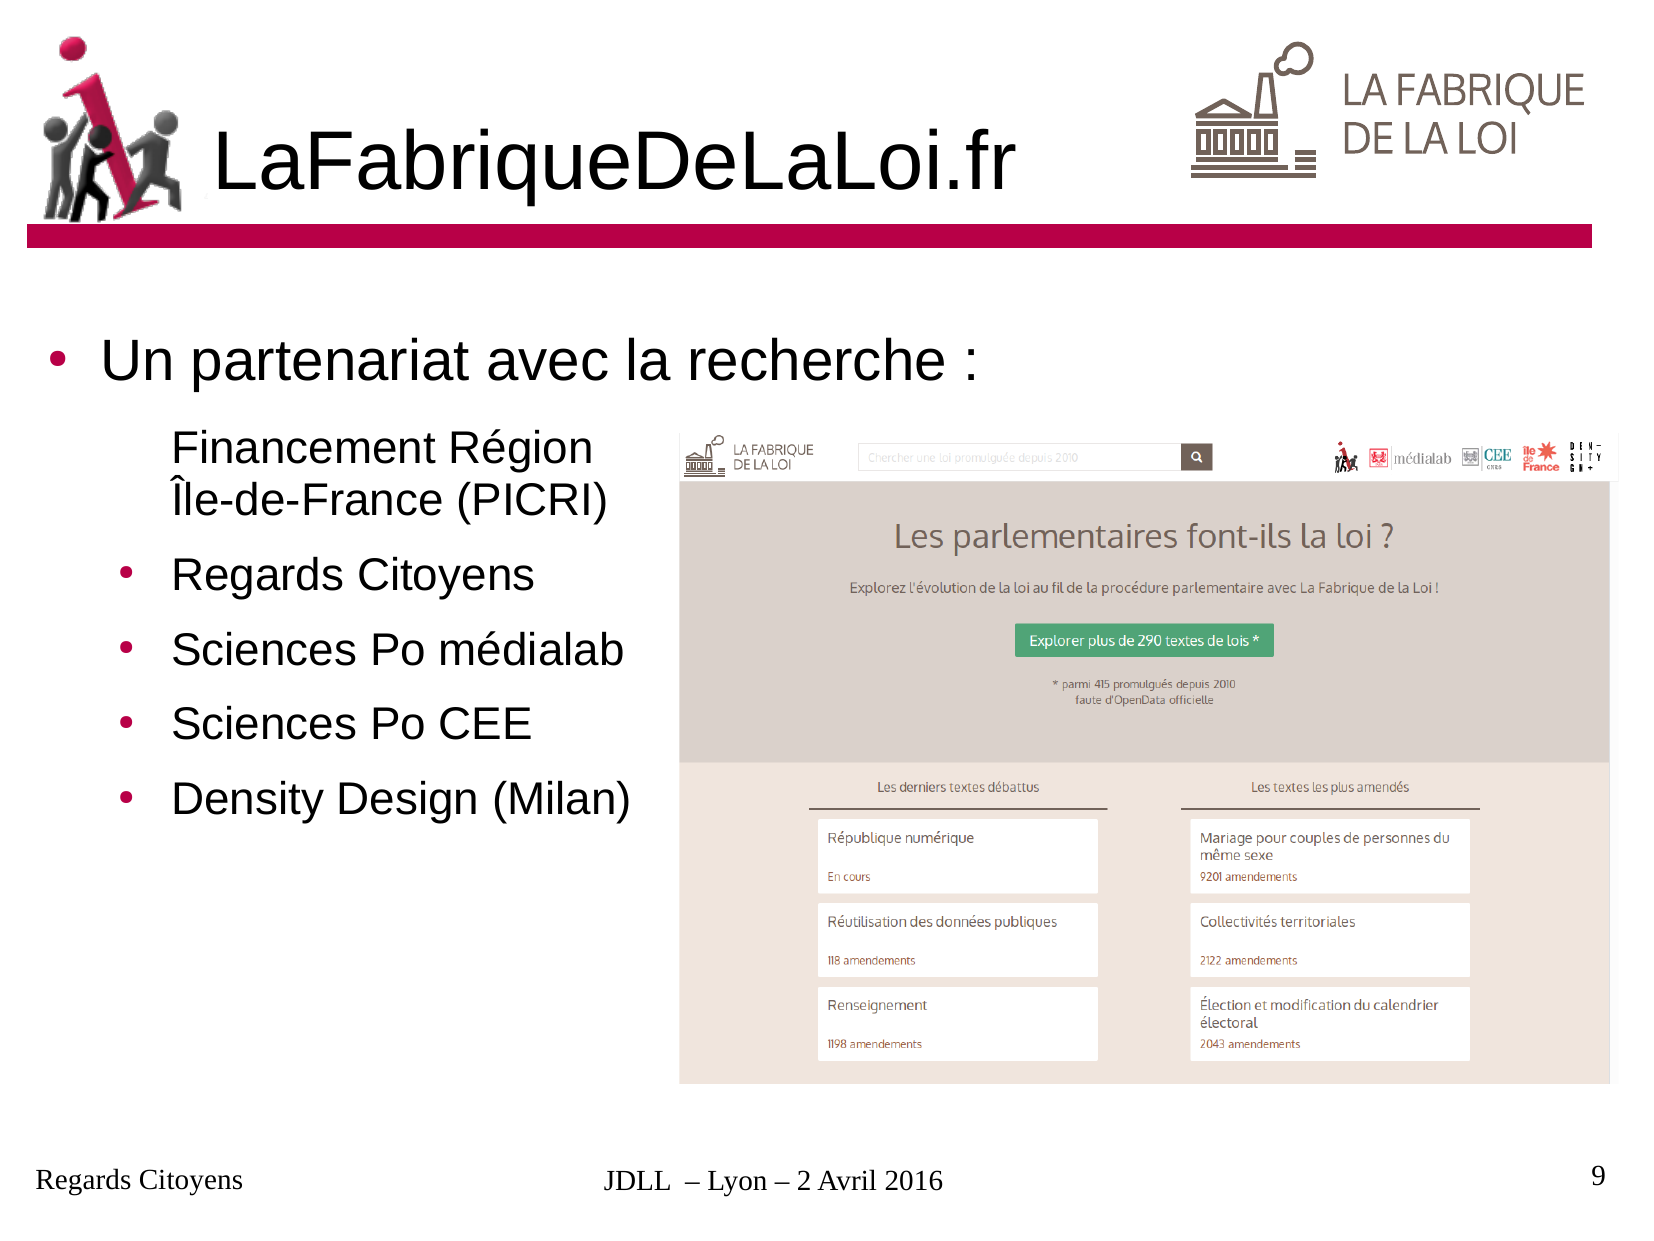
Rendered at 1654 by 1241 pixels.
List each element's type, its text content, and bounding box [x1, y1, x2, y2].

list Un partenariat avec la recherche : Financement Région Île-de-France (PICRI) Regards Citoyens Sciences Po médialab Sciences Po CEE Density Design (Milan) [29, 327, 1618, 1185]
title LaFabriqueDeLaLoi.fr [212, 64, 1625, 258]
picture [1178, 35, 1654, 193]
picture [679, 433, 1619, 1084]
picture [27, 31, 208, 224]
